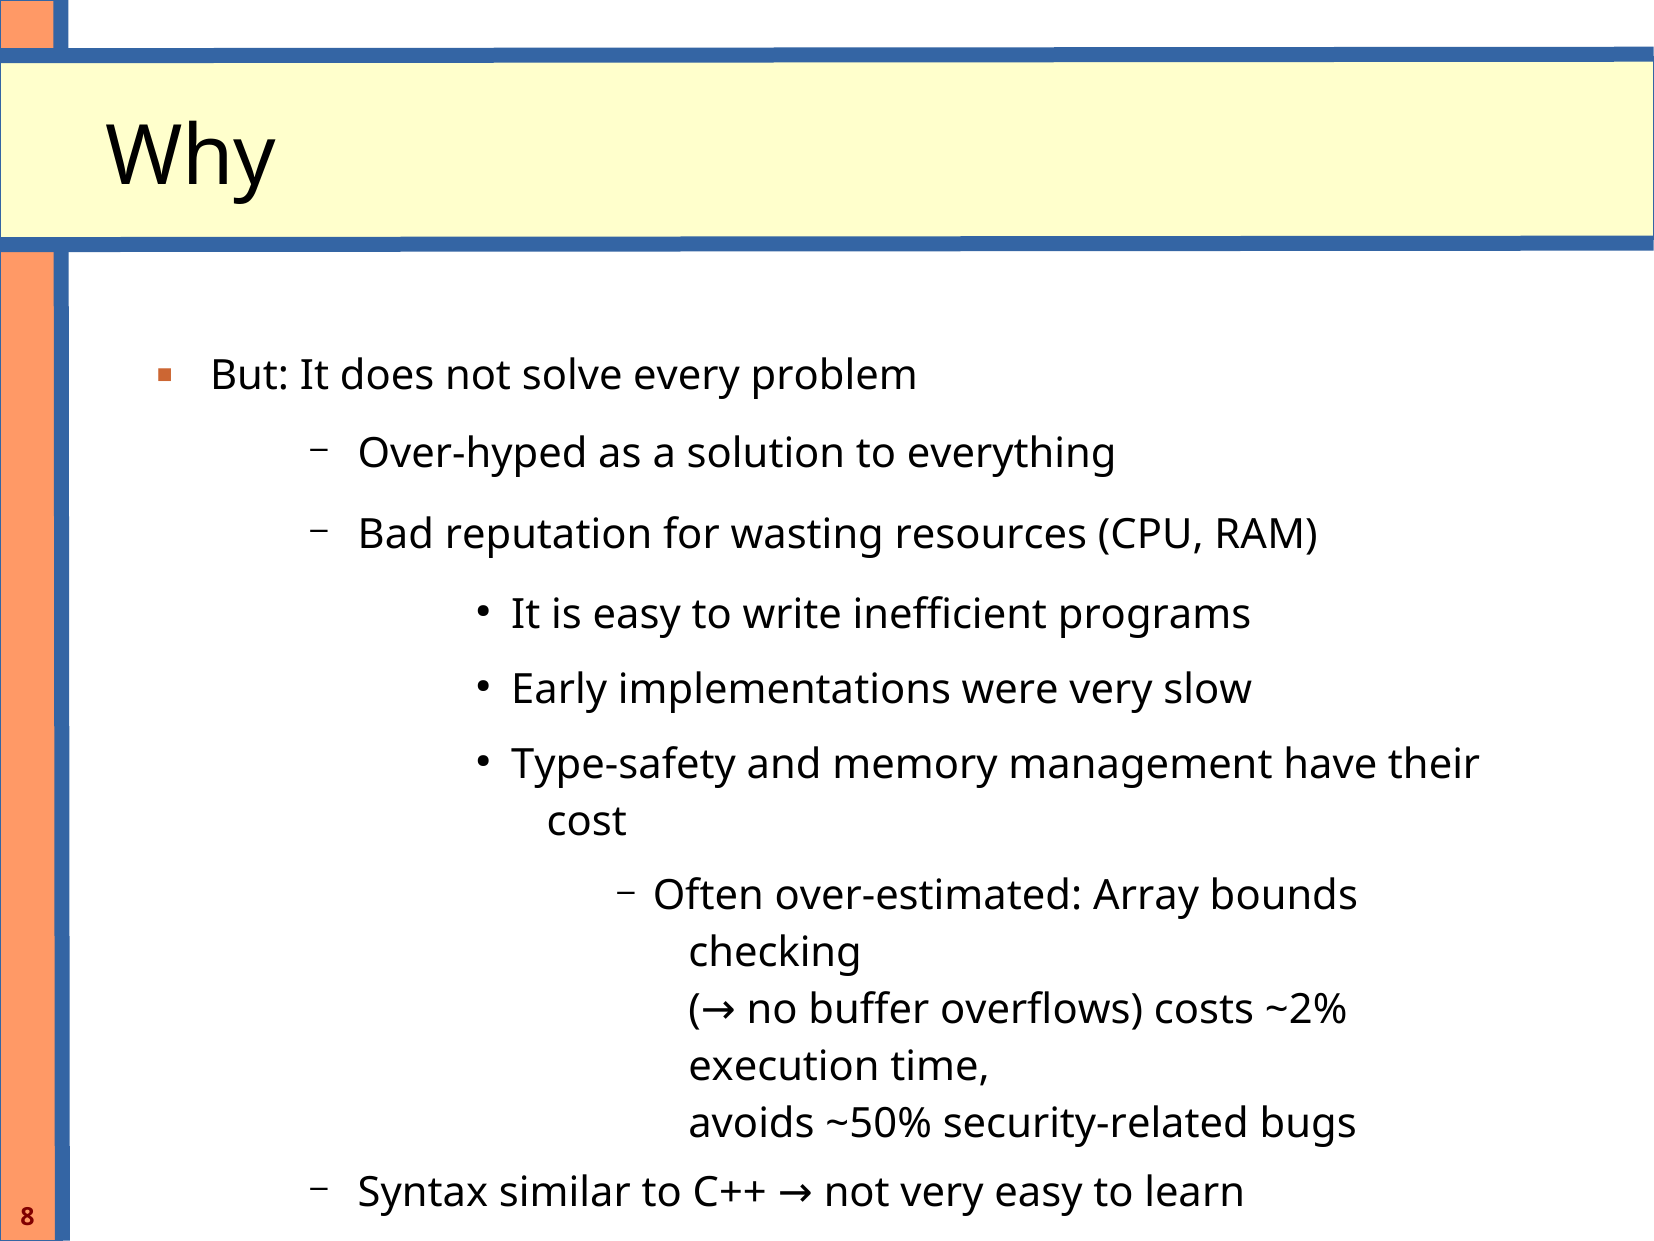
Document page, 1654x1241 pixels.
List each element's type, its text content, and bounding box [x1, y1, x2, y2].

title Why [105, 93, 1605, 212]
list But: It does not solve every problem Over-hyped as a solution to everything Bad reputation for wasting resources (CPU, RAM) It is easy to write inefficient programs Early implementations were very slow Type-safety and memory management have their cost Often over-estimated: Array bounds checking (→ no buffer overflows) costs ~2% execution time, avoids ~50% security-related bugs Syntax similar to C++ → not very easy to learn [121, 344, 1534, 1127]
